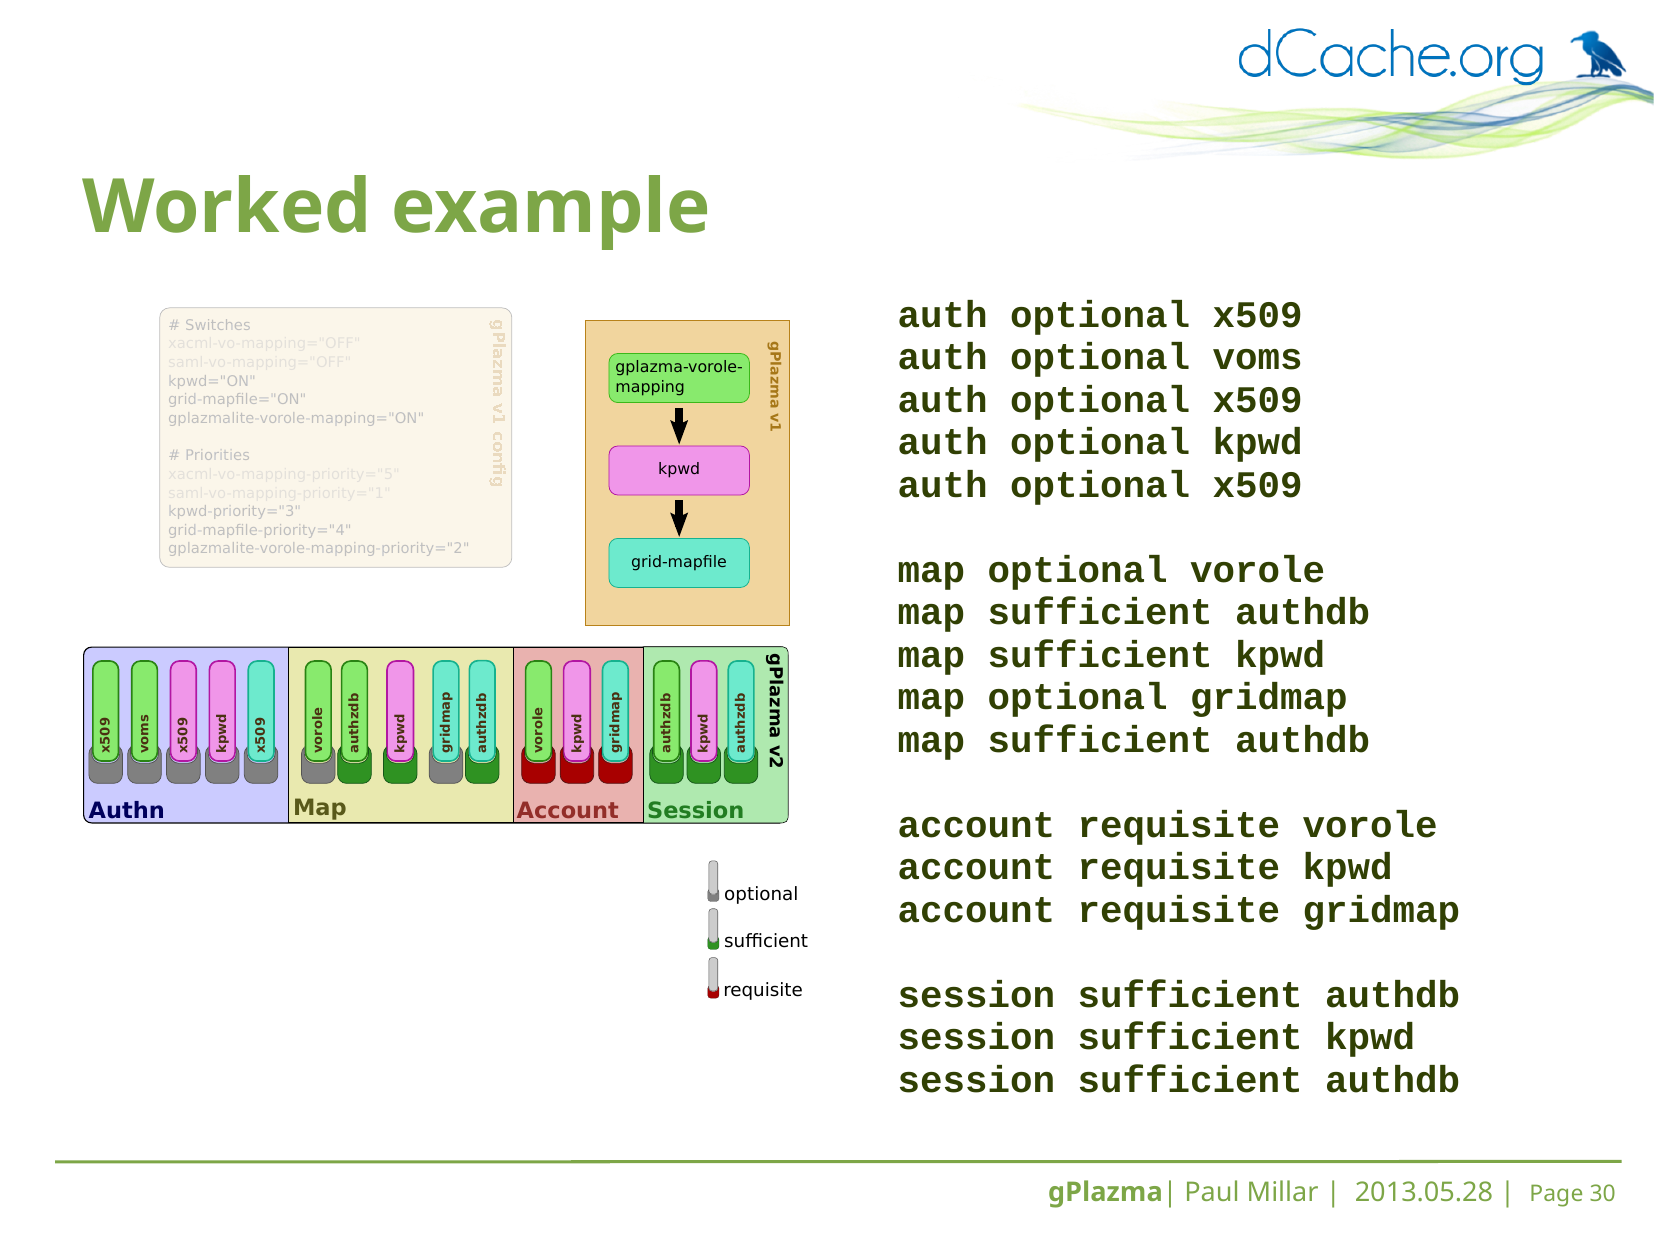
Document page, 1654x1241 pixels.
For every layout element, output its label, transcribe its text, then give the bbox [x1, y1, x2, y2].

picture [956, 16, 1654, 169]
text_box auth optional x509 auth optional voms auth optional x509 auth optional kpwd auth optional x509 map optional vorole map sufficient authdb map sufficient kpwd map optional gridmap map sufficient authdb account requisite vorole account requisite kpwd account requisite gridmap session sufficient authdb session sufficient kpwd session sufficient authdb [882, 288, 1610, 1112]
title Worked example [82, 155, 1605, 252]
picture [82, 307, 809, 1018]
